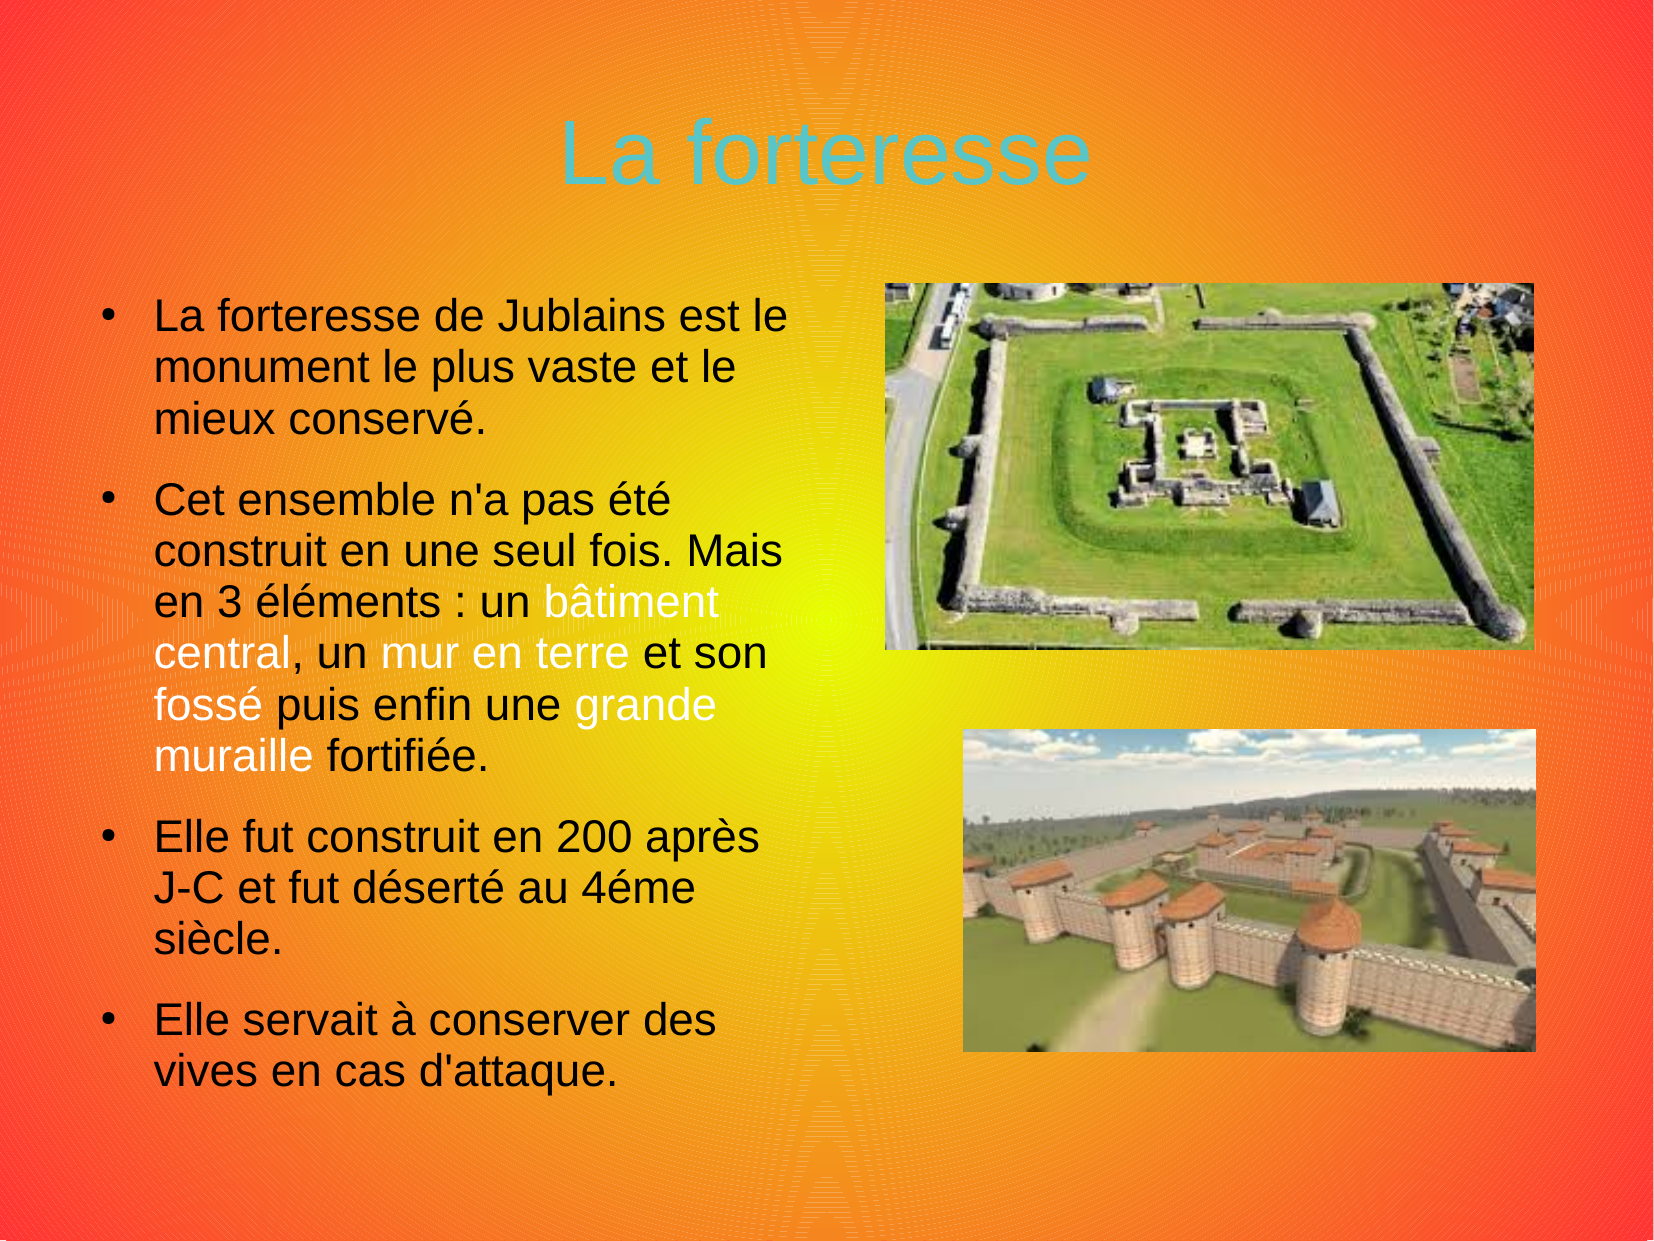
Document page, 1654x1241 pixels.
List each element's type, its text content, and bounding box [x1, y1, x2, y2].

title La forteresse [82, 49, 1571, 257]
picture [885, 283, 1534, 650]
picture [963, 729, 1536, 1052]
list La forteresse de Jublains est le monument le plus vaste et le mieux conservé. Cet ensemble n'a pas été construit en une seul fois. Mais en 3 éléments : un bâtiment central, un mur en terre et son fossé puis enfin une grande muraille fortifiée. Elle fut construit en 200 après J-C et fut déserté au 4éme siècle. Elle servait à conserver des vives en cas d'attaque. [82, 290, 809, 1010]
